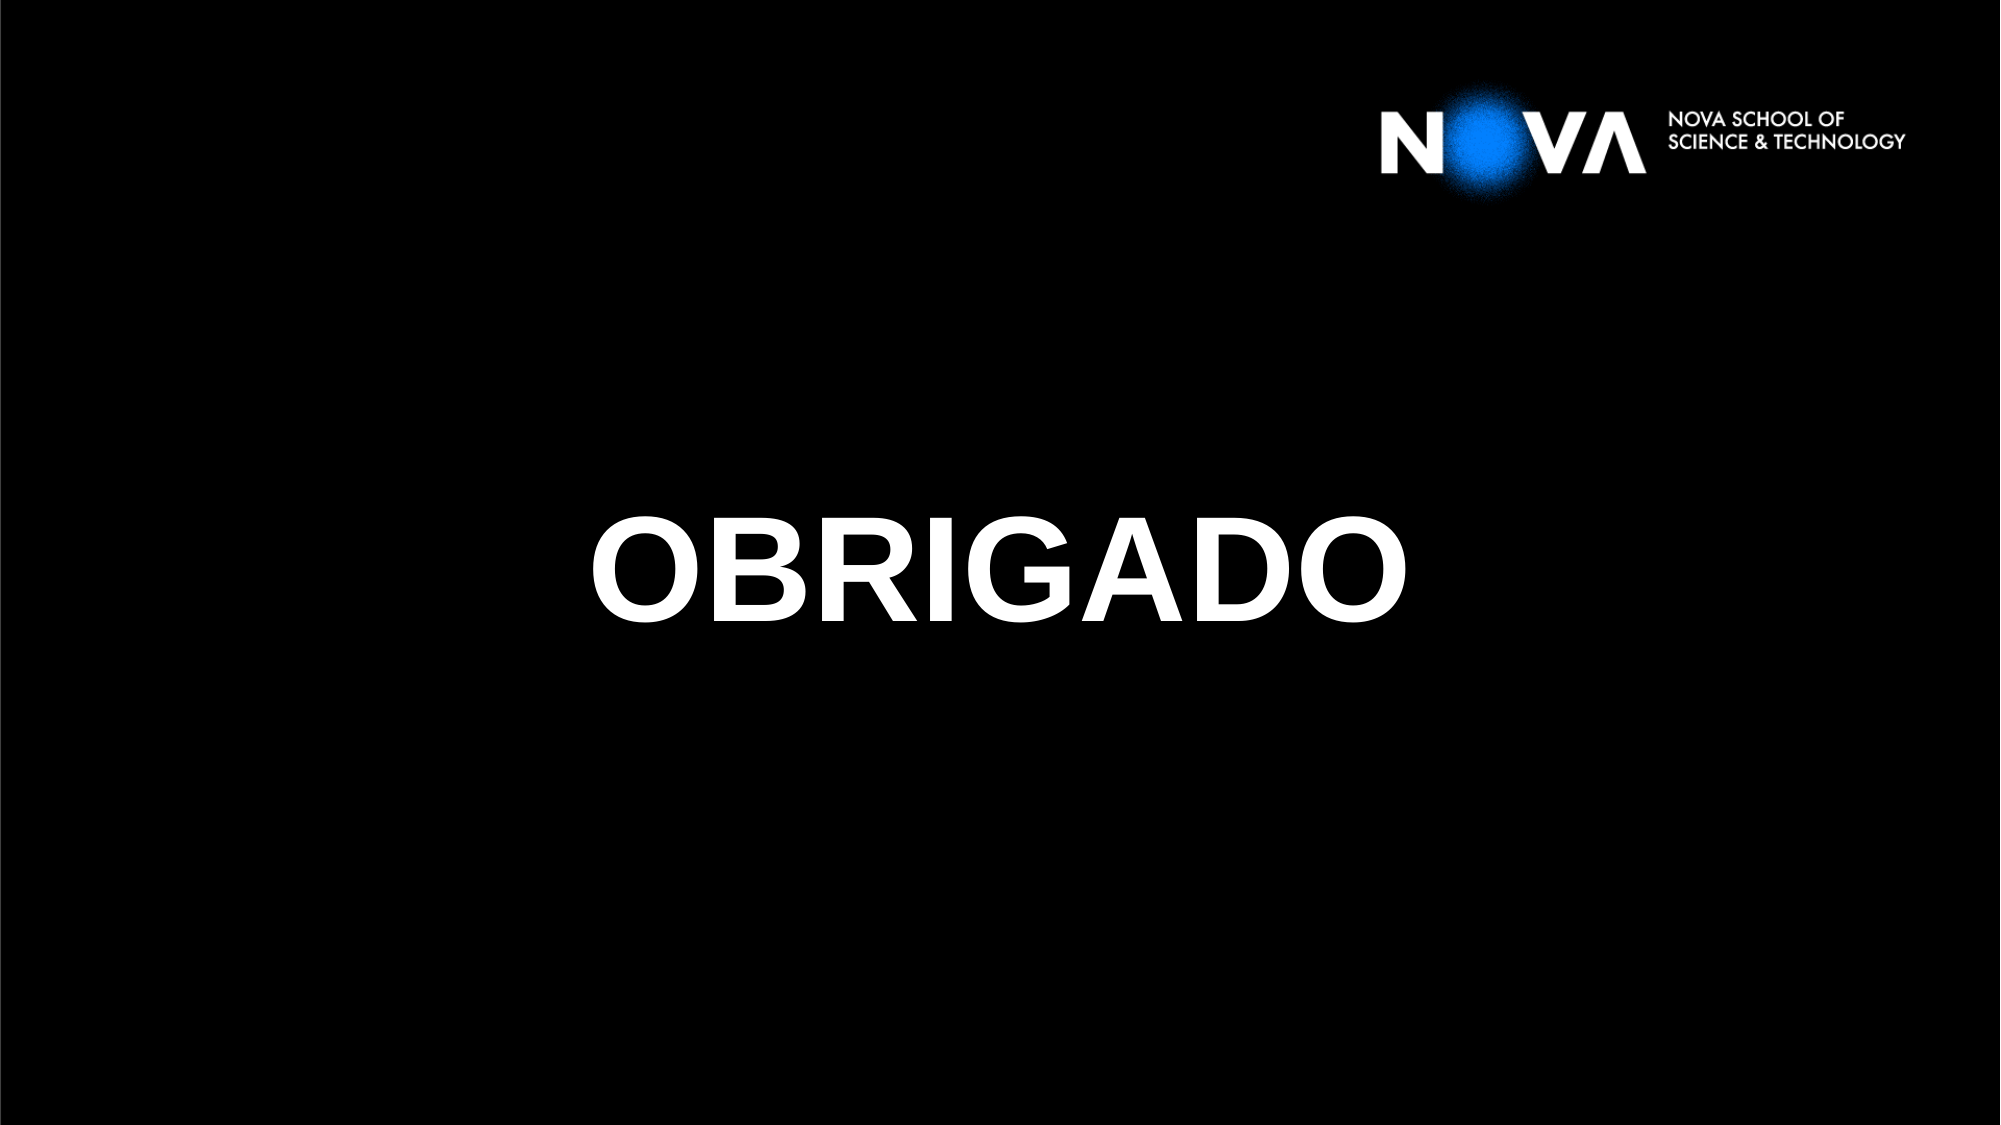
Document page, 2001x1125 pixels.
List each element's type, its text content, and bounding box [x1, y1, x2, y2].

text_box OBRIGADO [575, 464, 1425, 661]
picture [0, 0, 2000, 1125]
